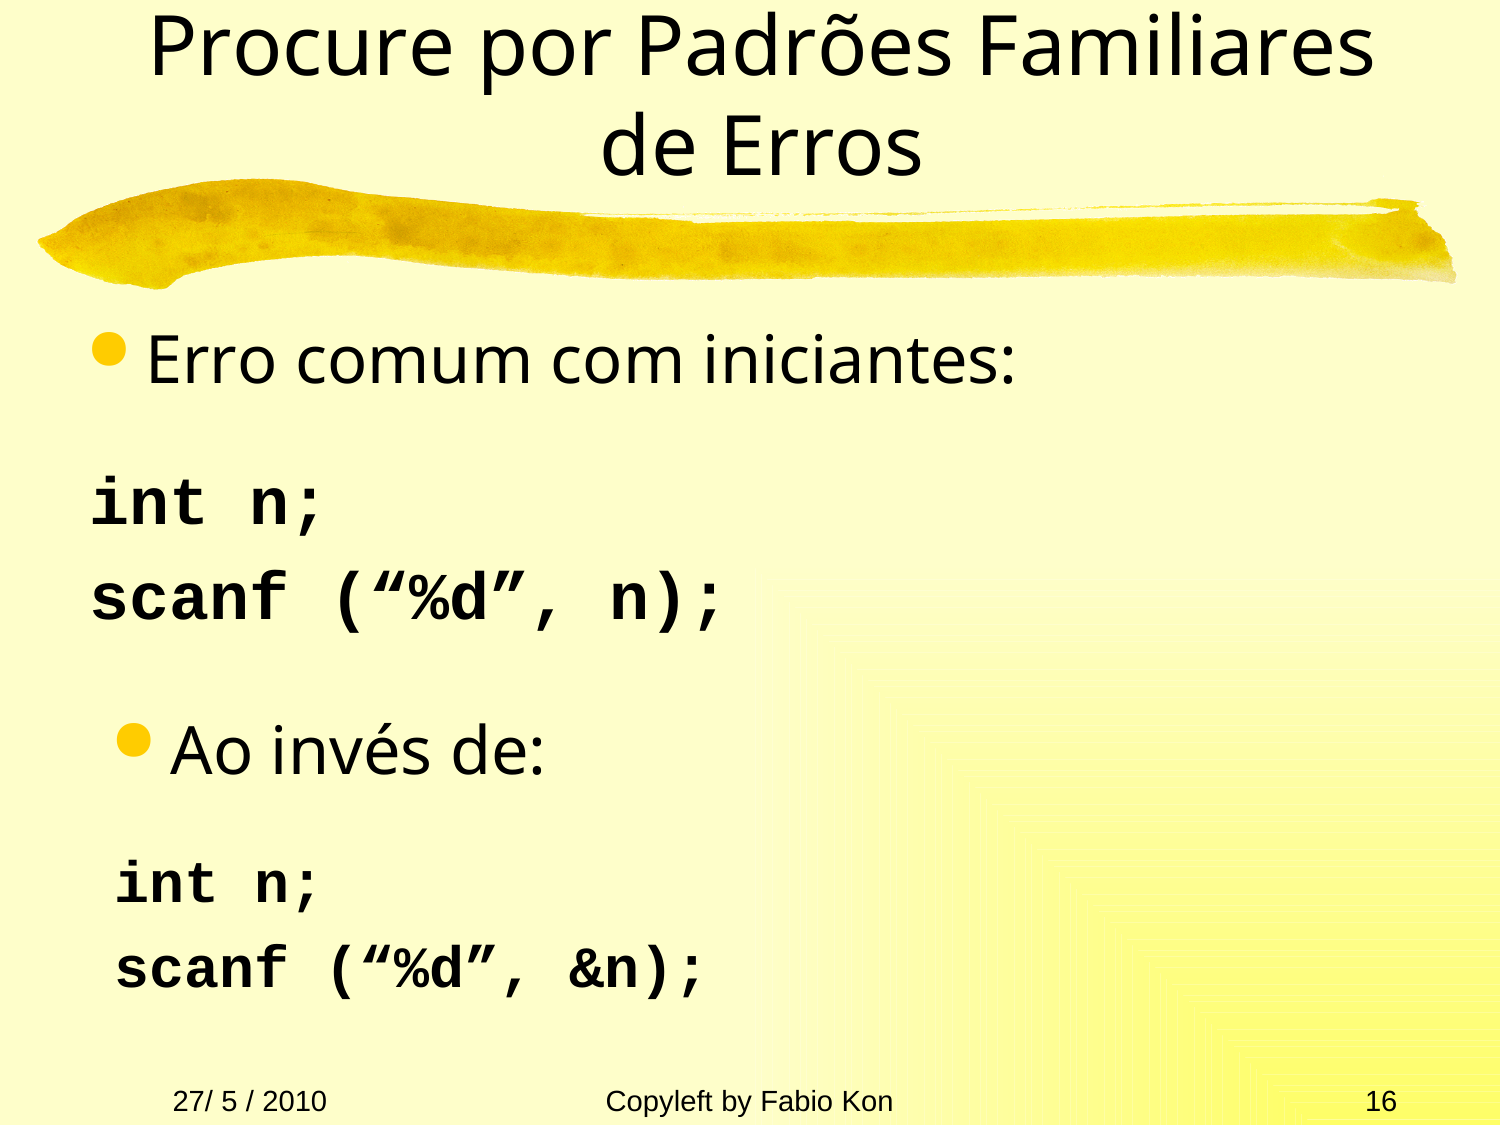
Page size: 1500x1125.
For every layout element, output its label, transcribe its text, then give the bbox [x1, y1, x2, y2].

picture [24, 174, 1463, 297]
title Procure por Padrões Familiares de Erros [125, 0, 1401, 200]
text_box Ao invés de: int n; scanf (“%d”, &n); [99, 699, 1442, 991]
list Erro comum com iniciantes: int n; scanf (“%d”, n); [74, 309, 1417, 641]
